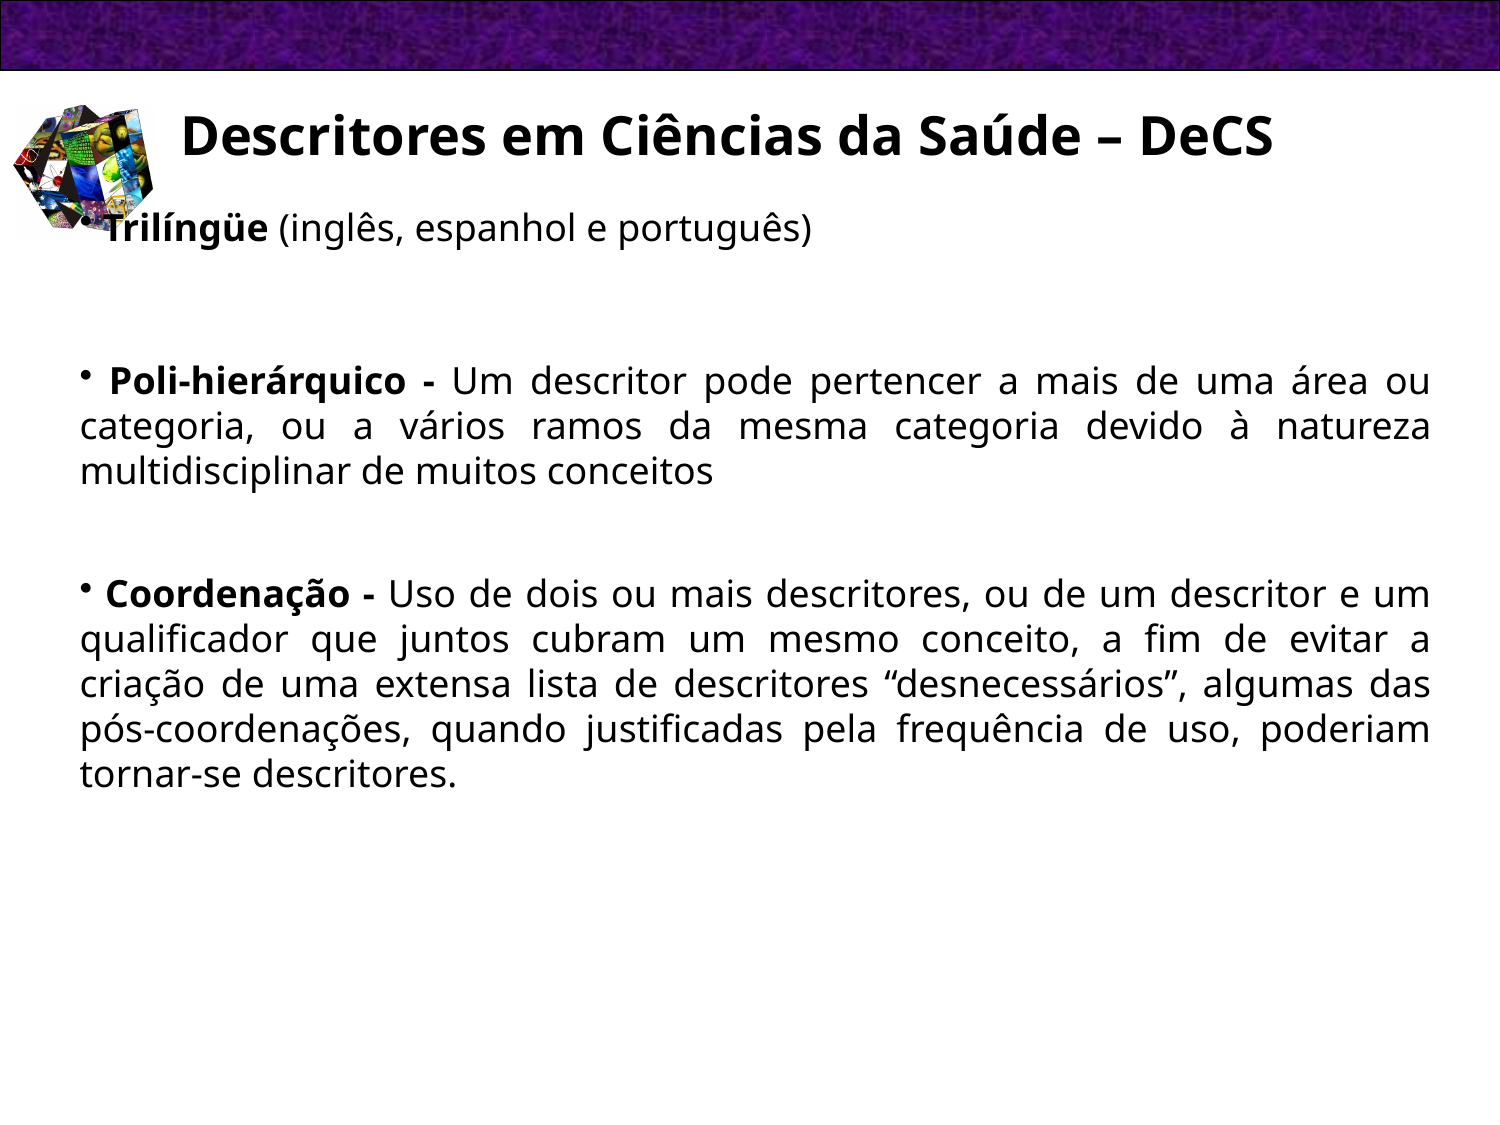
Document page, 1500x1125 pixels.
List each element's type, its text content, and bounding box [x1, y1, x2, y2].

text_box Descritores em Ciências da Saúde – DeCS [165, 93, 1500, 174]
text_box Poli-hierárquico - Um descritor pode pertencer a mais de uma área ou categoria, ou a vários ramos da mesma categoria devido à natureza multidisciplinar de muitos conceitos [64, 349, 1447, 500]
picture [1, 1, 1499, 69]
text_box Coordenação - Uso de dois ou mais descritores, ou de um descritor e um qualificador que juntos cubram um mesmo conceito, a fim de evitar a criação de uma extensa lista de descritores “desnecessários”, algumas das pós-coordenações, quando justificadas pela frequência de uso, poderiam tornar-se descritores. [64, 562, 1447, 803]
text_box Trilíngüe (inglês, espanhol e português) [64, 196, 1442, 257]
